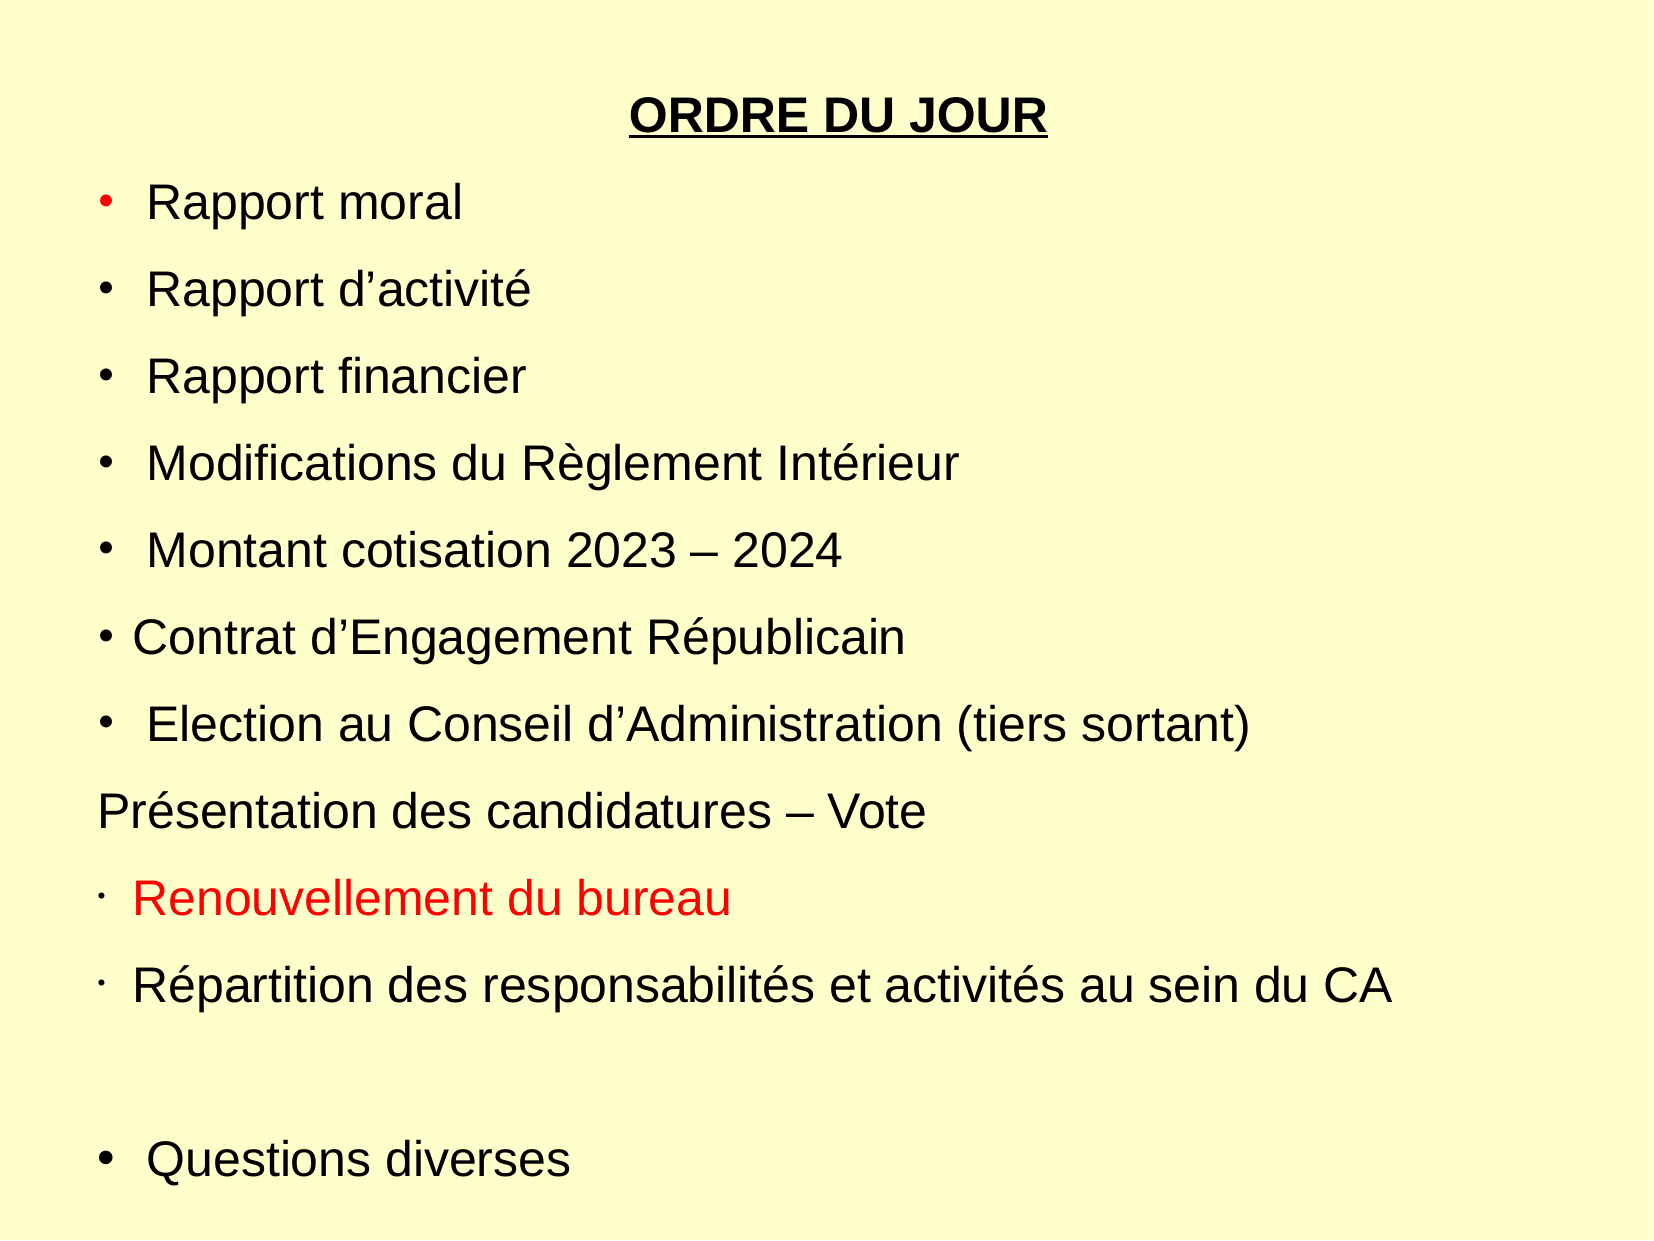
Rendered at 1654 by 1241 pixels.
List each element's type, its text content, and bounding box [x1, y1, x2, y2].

text_box ORDRE DU JOUR Rapport moral Rapport d’activité Rapport financier Modifications du Règlement Intérieur Montant cotisation 2023 – 2024 Contrat d’Engagement Républicain Election au Conseil d’Administration (tiers sortant) Présentation des candidatures – Vote Renouvellement du bureau Répartition des responsabilités et activités au sein du CA Questions diverses [82, 76, 1595, 1152]
